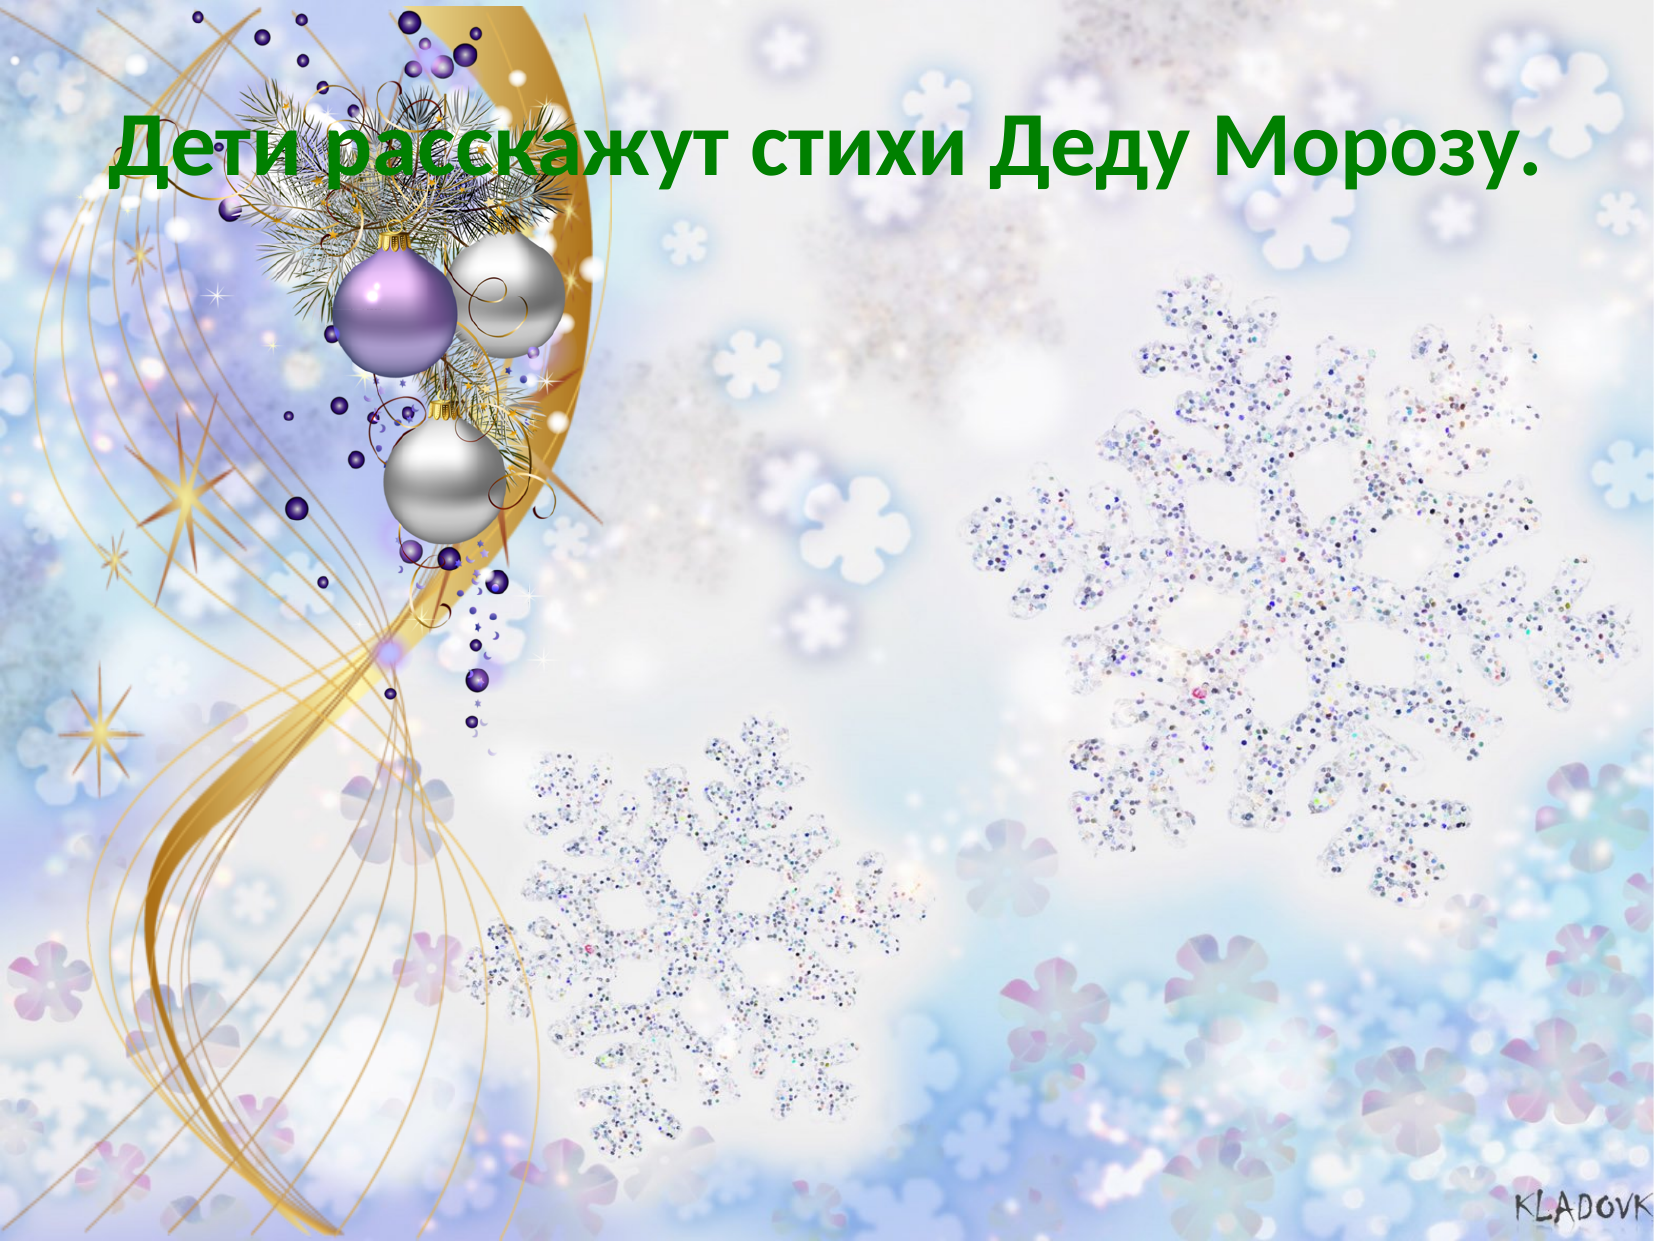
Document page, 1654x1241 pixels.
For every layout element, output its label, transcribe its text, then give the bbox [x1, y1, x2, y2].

title Дети расскажут стихи Деду Морозу. [82, 56, 1571, 250]
picture [0, 0, 1654, 1241]
